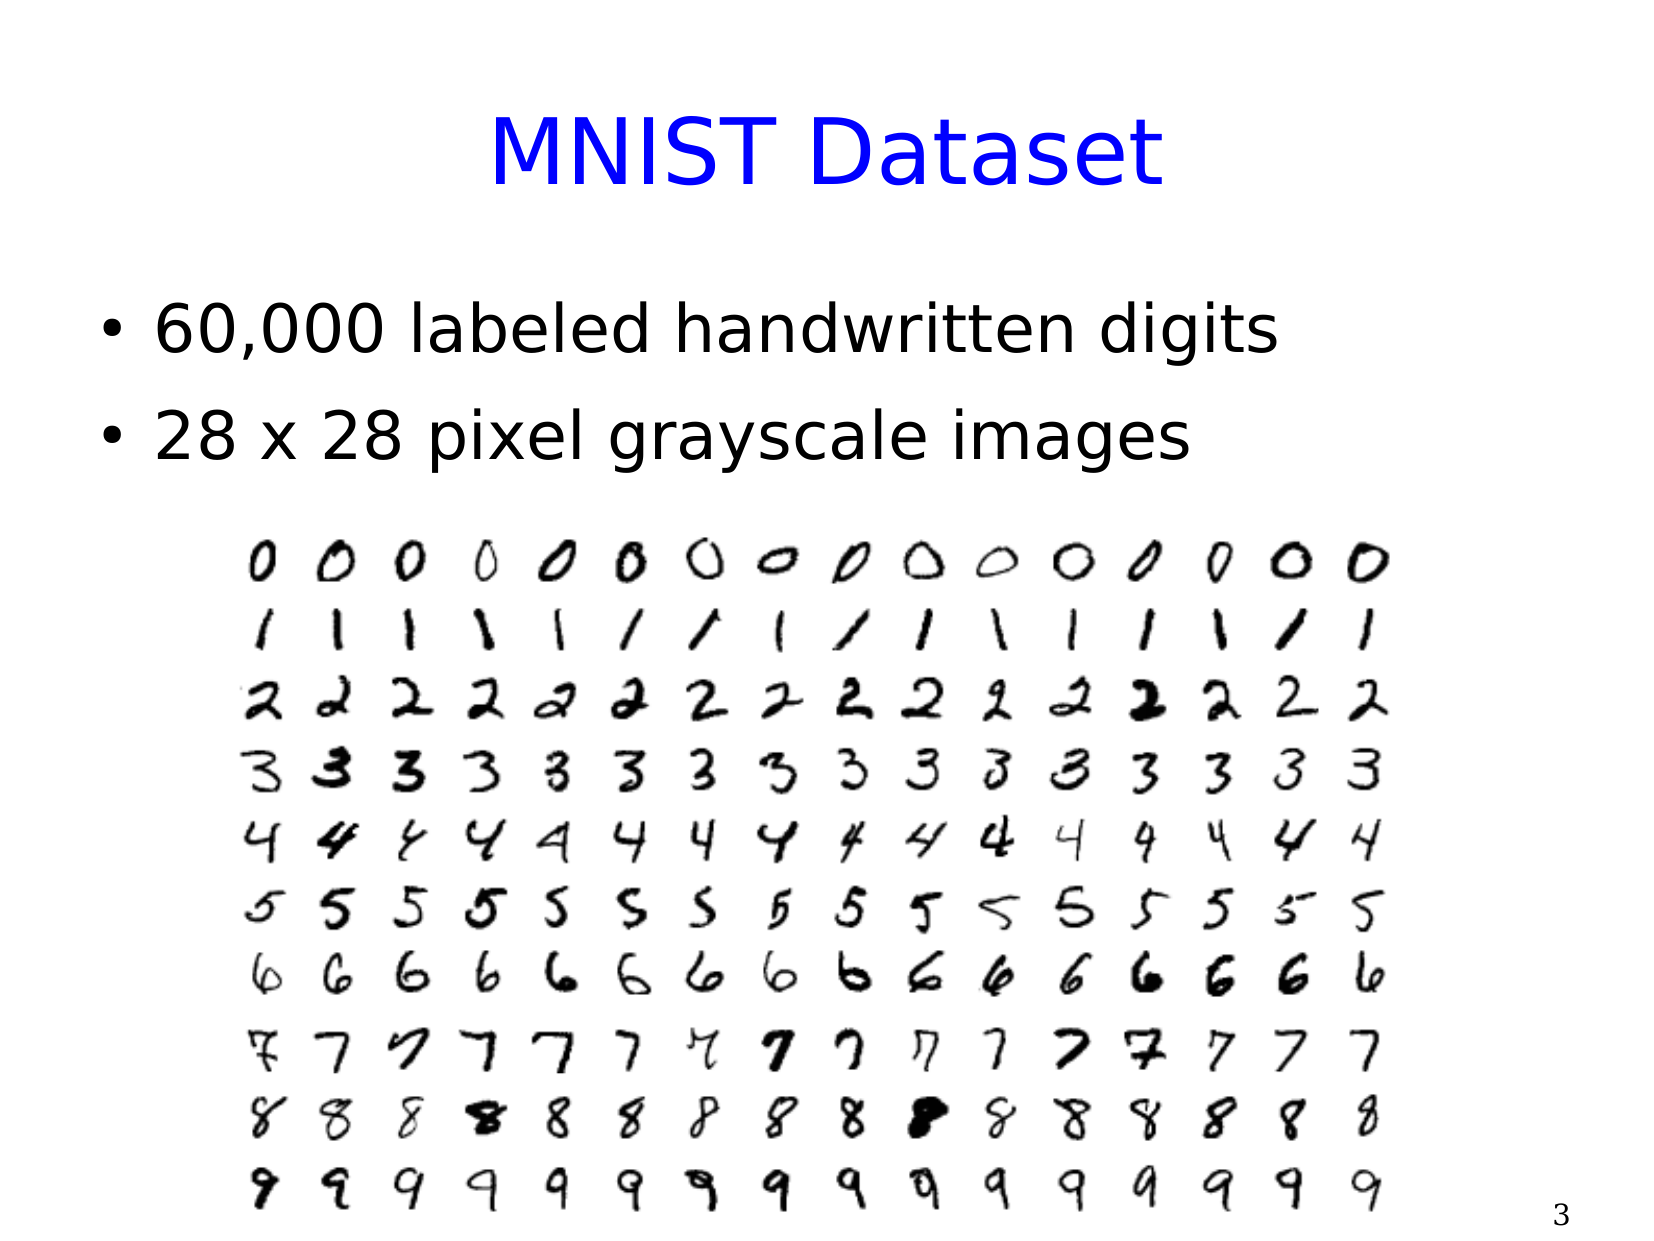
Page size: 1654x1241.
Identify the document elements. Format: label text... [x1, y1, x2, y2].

list 60,000 labeled handwritten digits 28 x 28 pixel grayscale images [82, 290, 1571, 1109]
title MNIST Dataset [82, 49, 1571, 257]
picture [178, 511, 1417, 1241]
